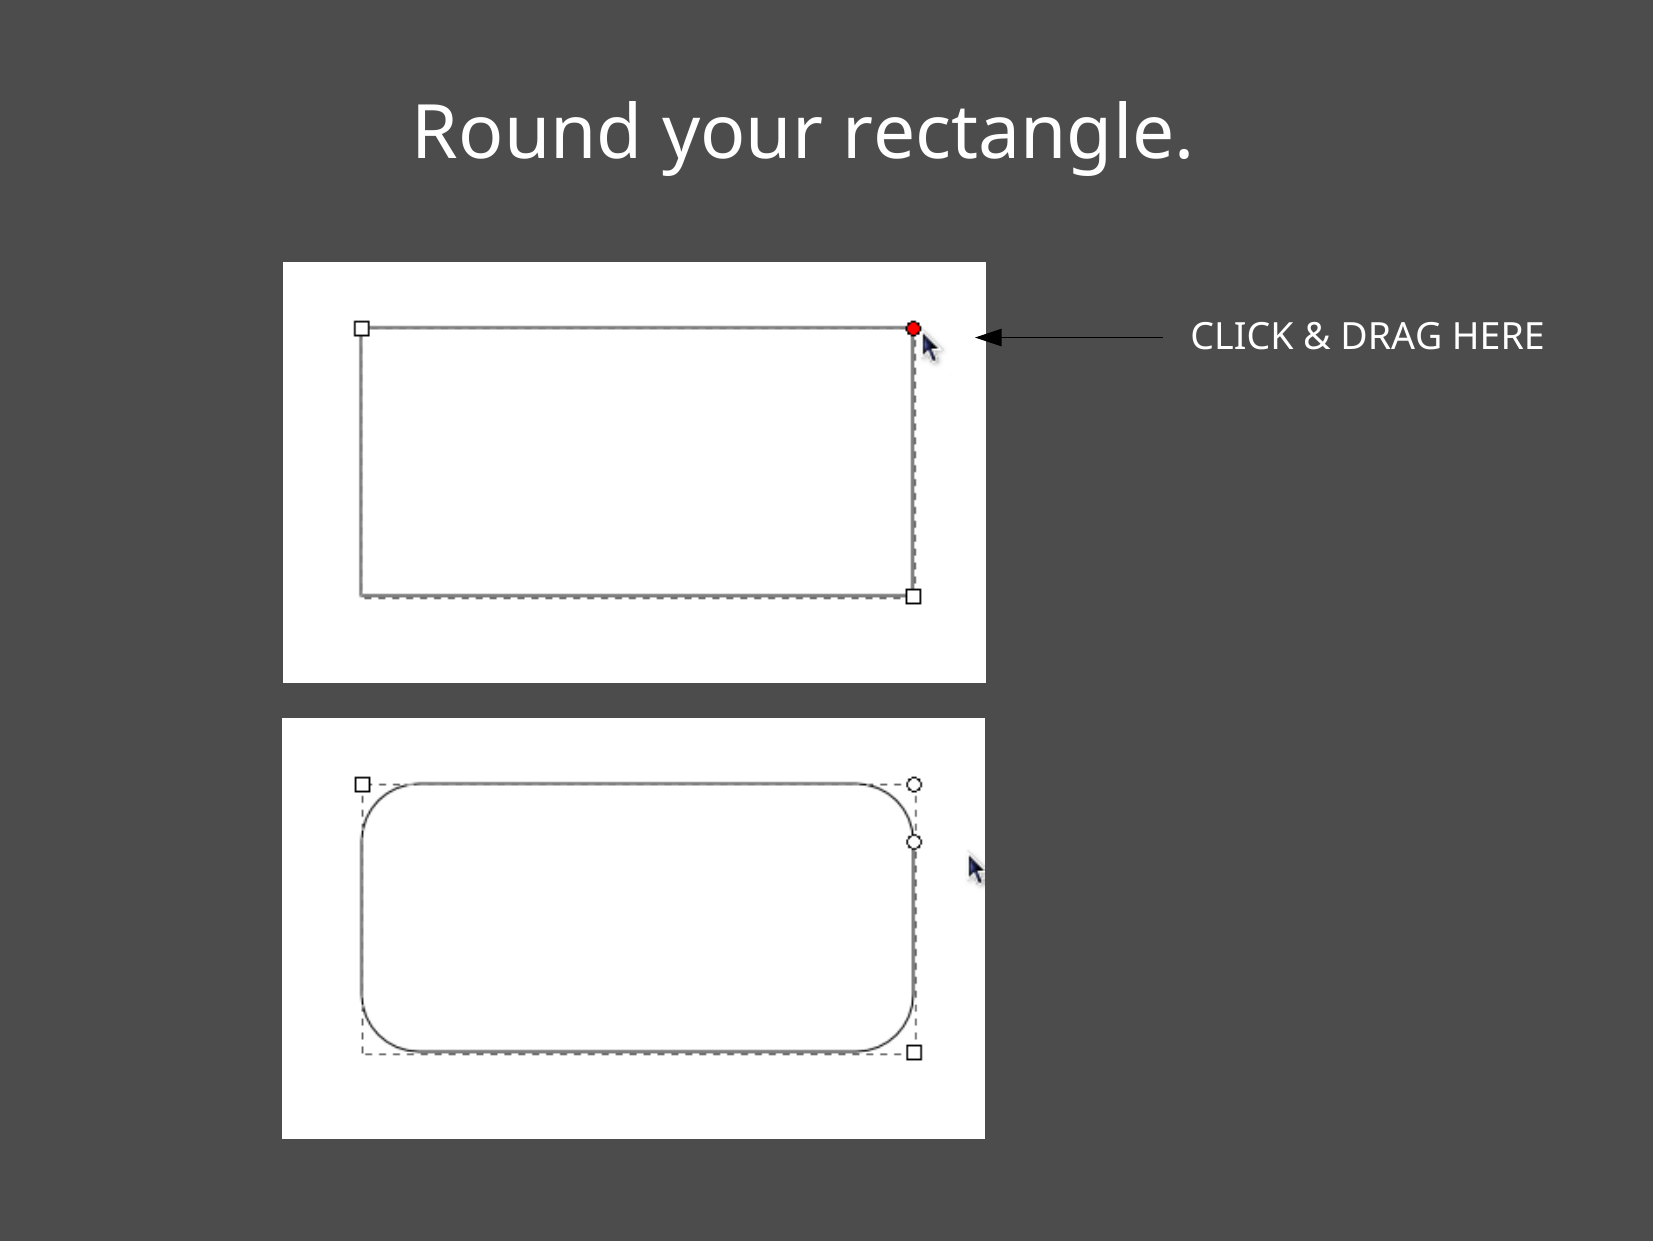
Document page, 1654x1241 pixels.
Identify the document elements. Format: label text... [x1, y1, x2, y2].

picture [283, 262, 986, 683]
picture [282, 718, 985, 1139]
title Round your rectangle. [53, 6, 1554, 269]
title CLICK & DRAG HERE [1142, 293, 1593, 385]
